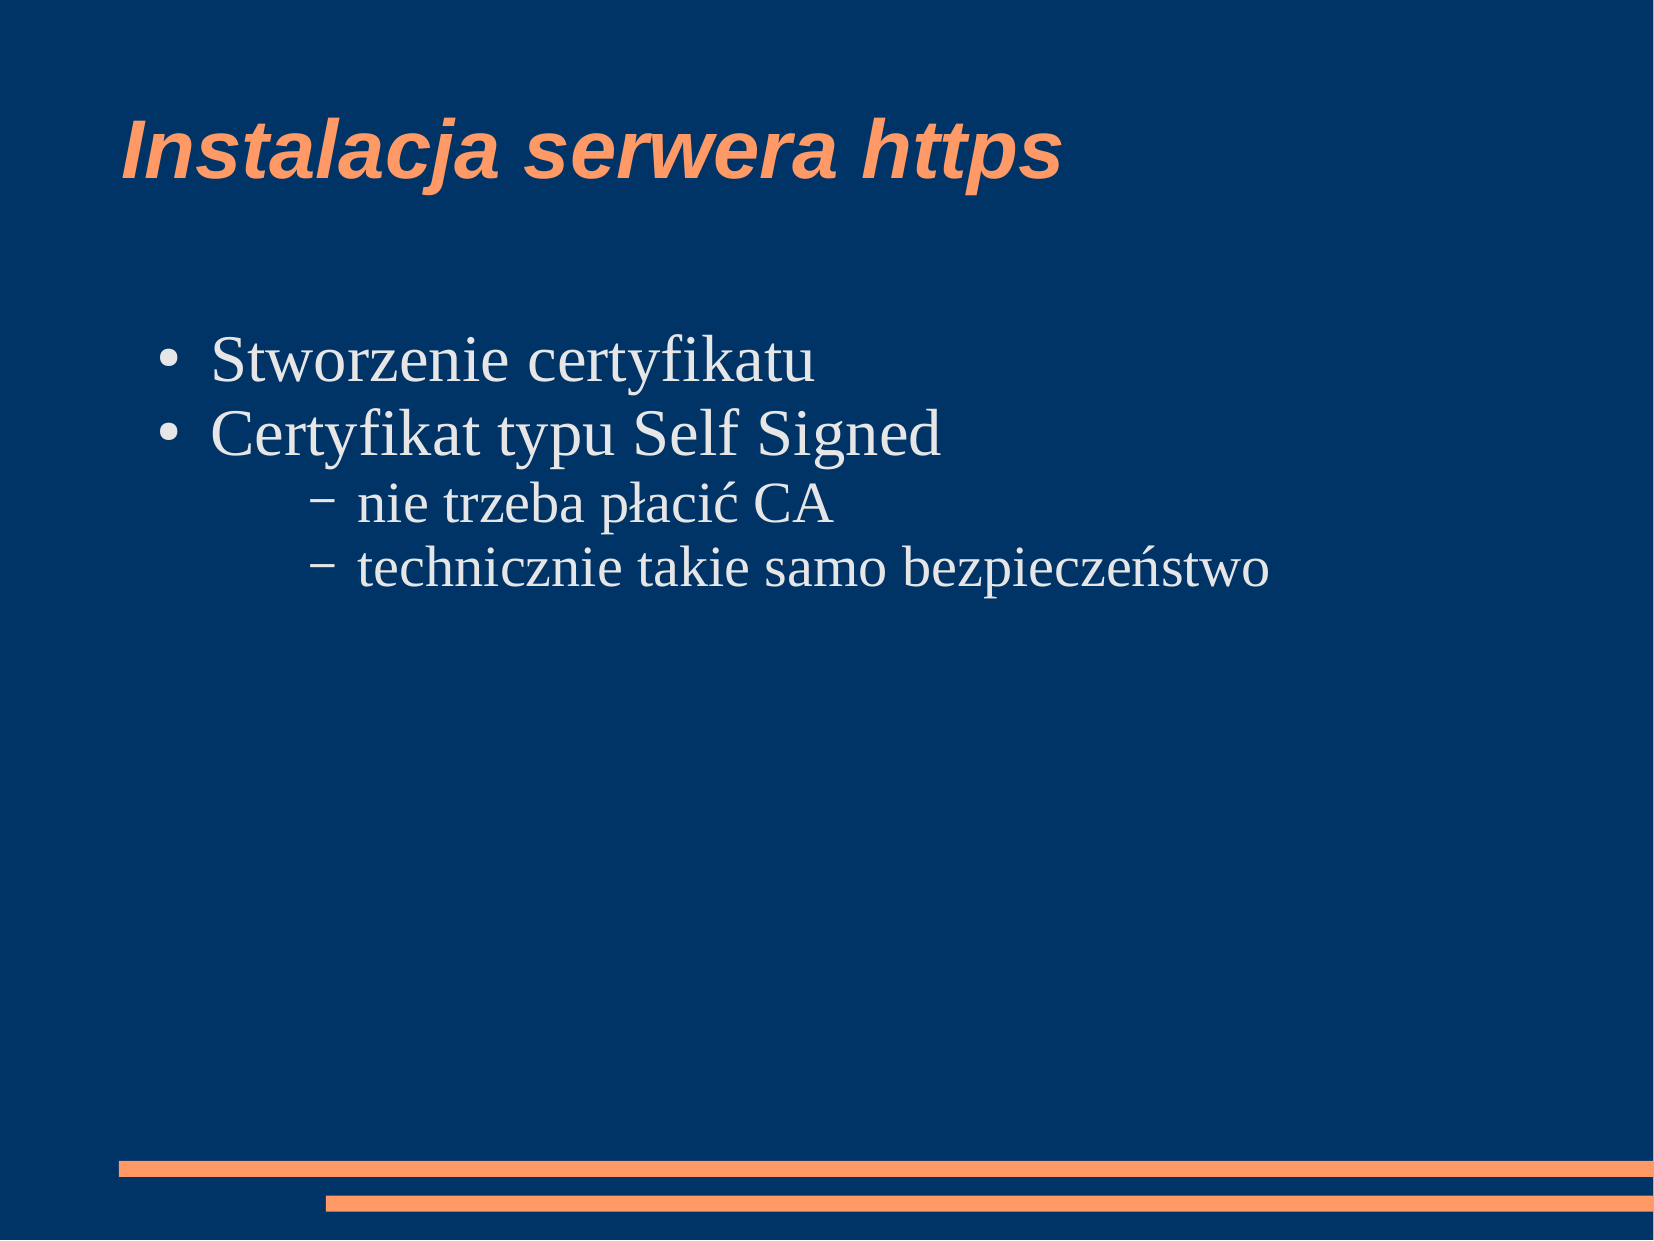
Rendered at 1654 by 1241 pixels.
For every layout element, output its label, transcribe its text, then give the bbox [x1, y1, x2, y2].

list Stworzenie certyfikatu Certyfikat typu Self Signed nie trzeba płacić CA technicznie takie samo bezpieczeństwo [121, 322, 1561, 1133]
title Instalacja serwera https [121, 46, 1534, 254]
